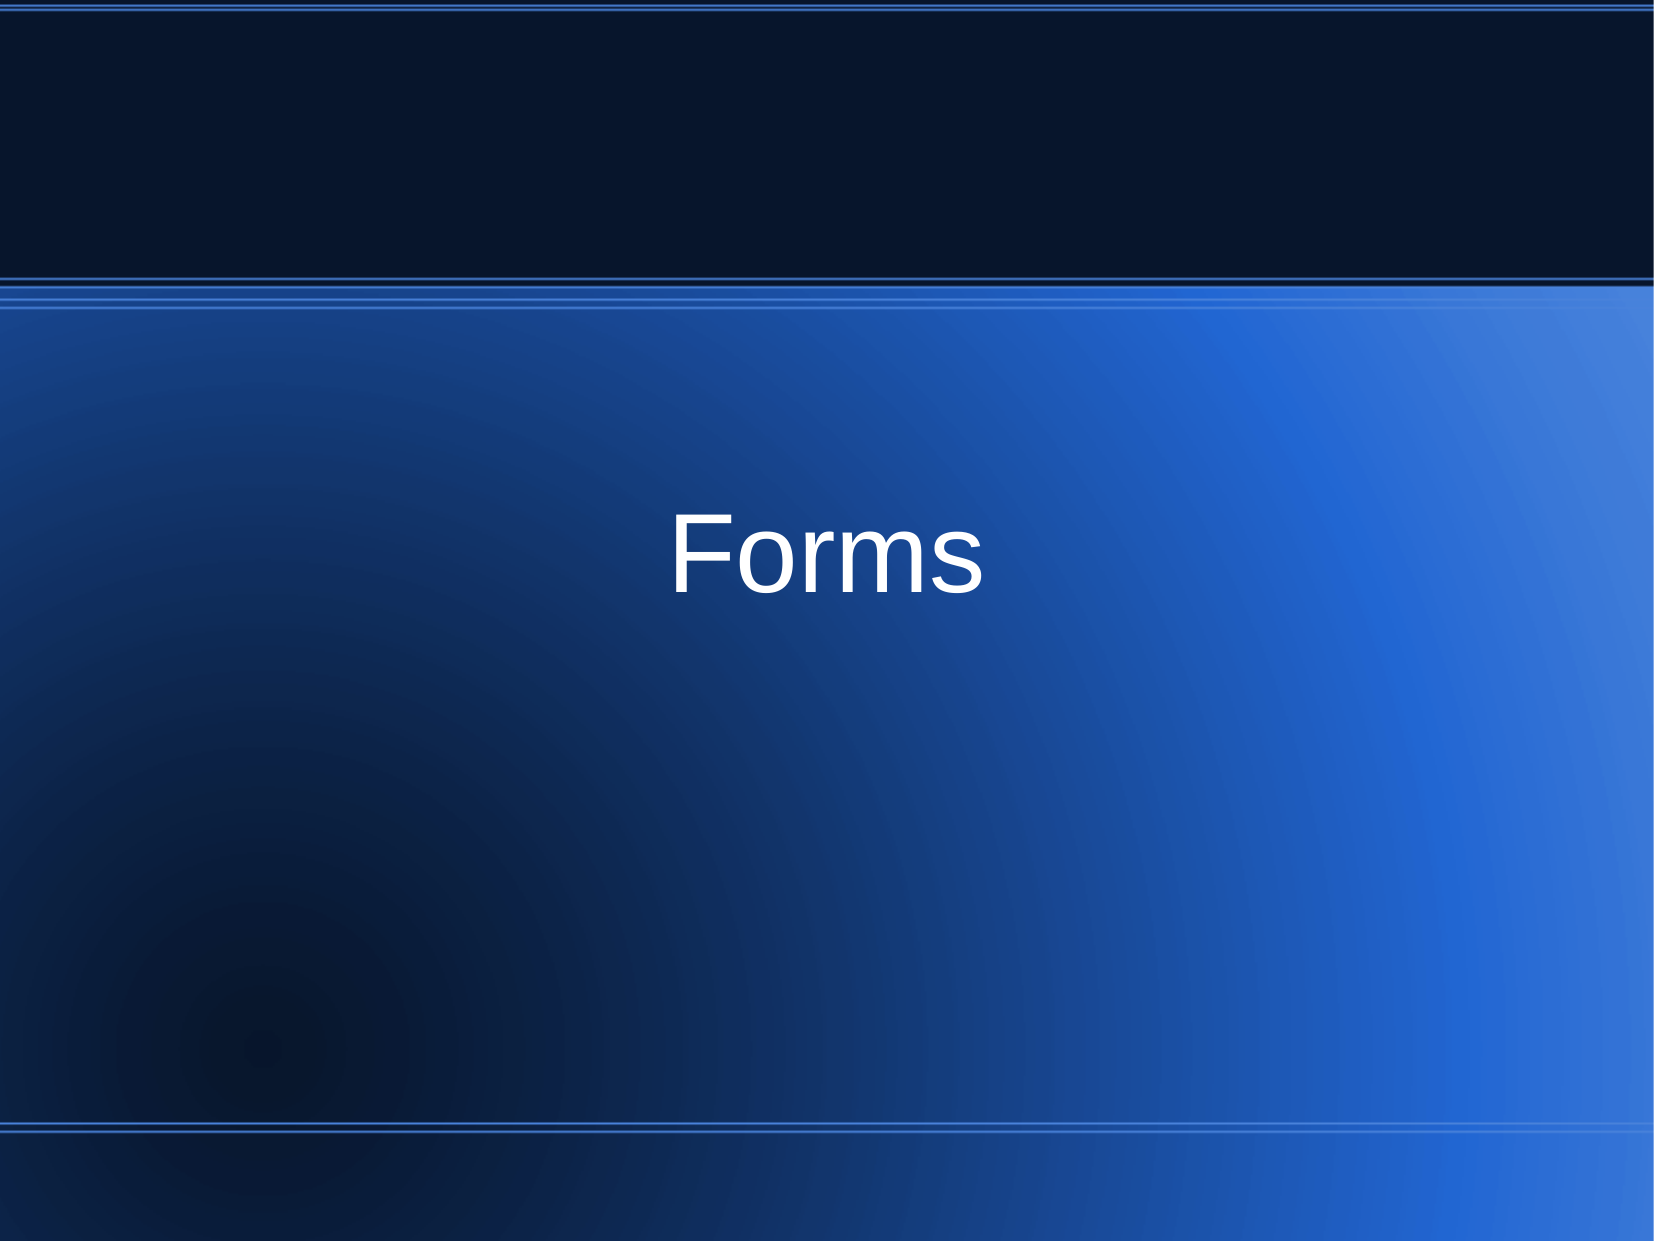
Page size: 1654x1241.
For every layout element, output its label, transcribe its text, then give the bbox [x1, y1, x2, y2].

subtitle Forms [82, 49, 1571, 1058]
picture [0, 0, 1654, 1241]
